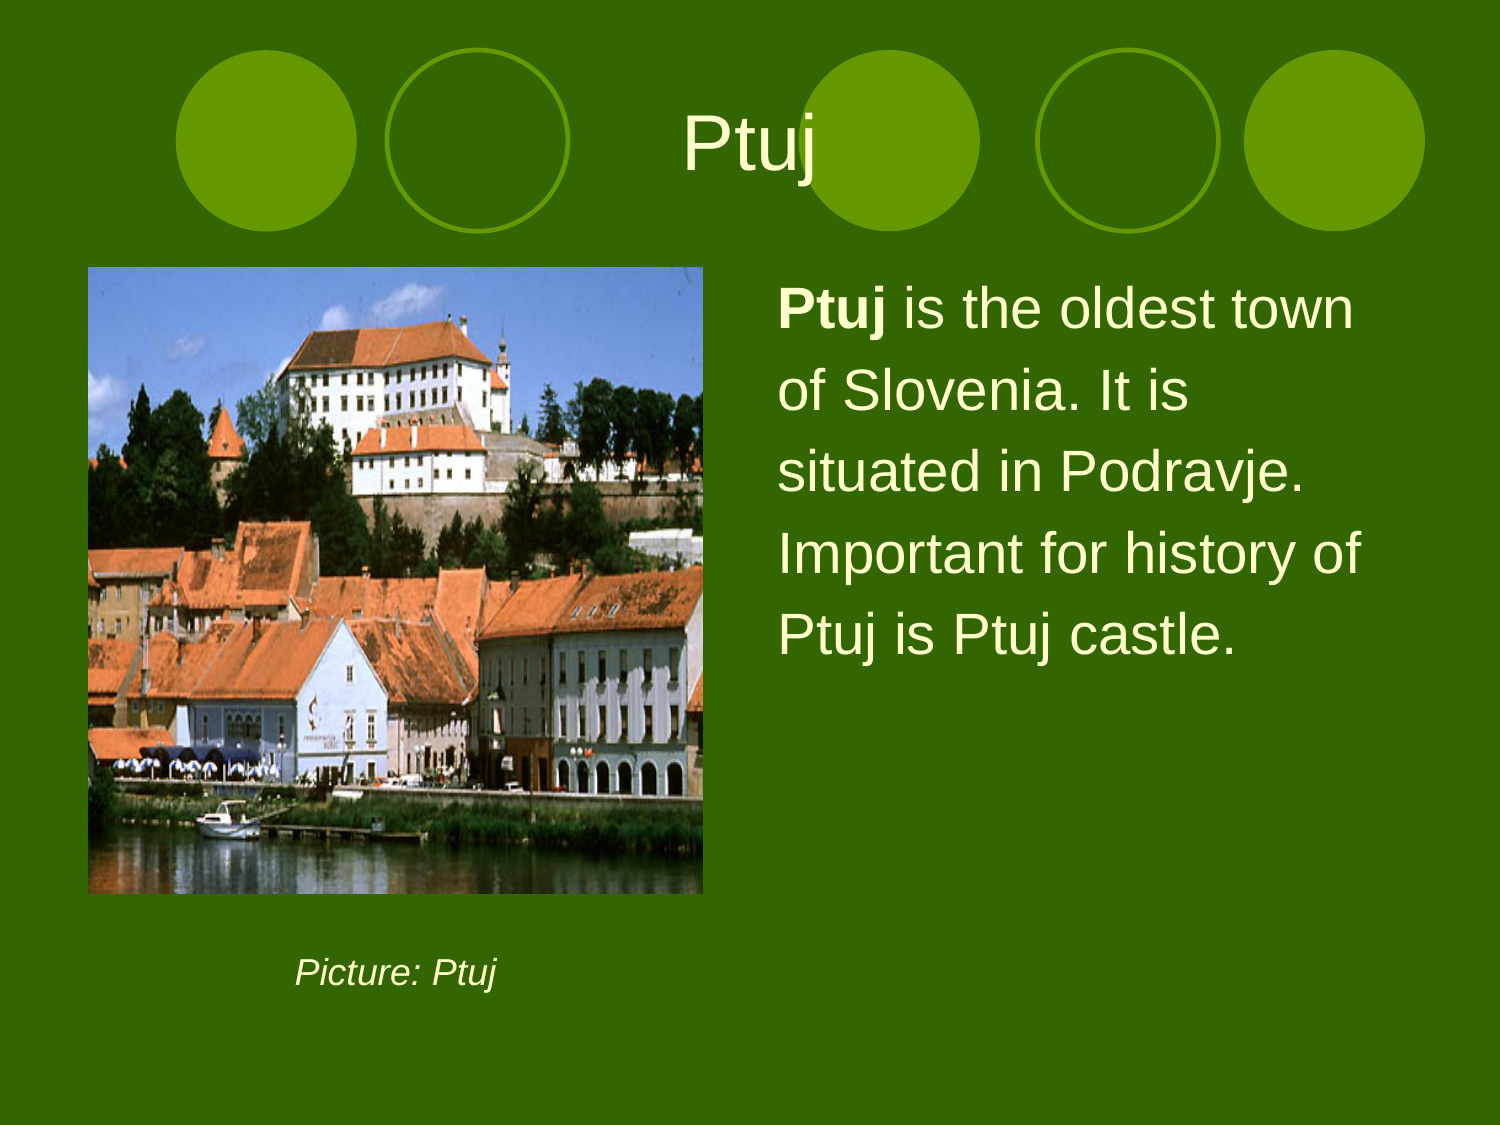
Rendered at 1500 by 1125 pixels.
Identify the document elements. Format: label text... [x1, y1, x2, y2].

text_box Picture: Ptuj [123, 940, 668, 1001]
list Ptuj is the oldest town of Slovenia. It is situated in Podravje. Important for history of Ptuj is Ptuj castle. [762, 262, 1425, 1006]
picture [88, 267, 703, 894]
title Ptuj [75, 45, 1425, 233]
